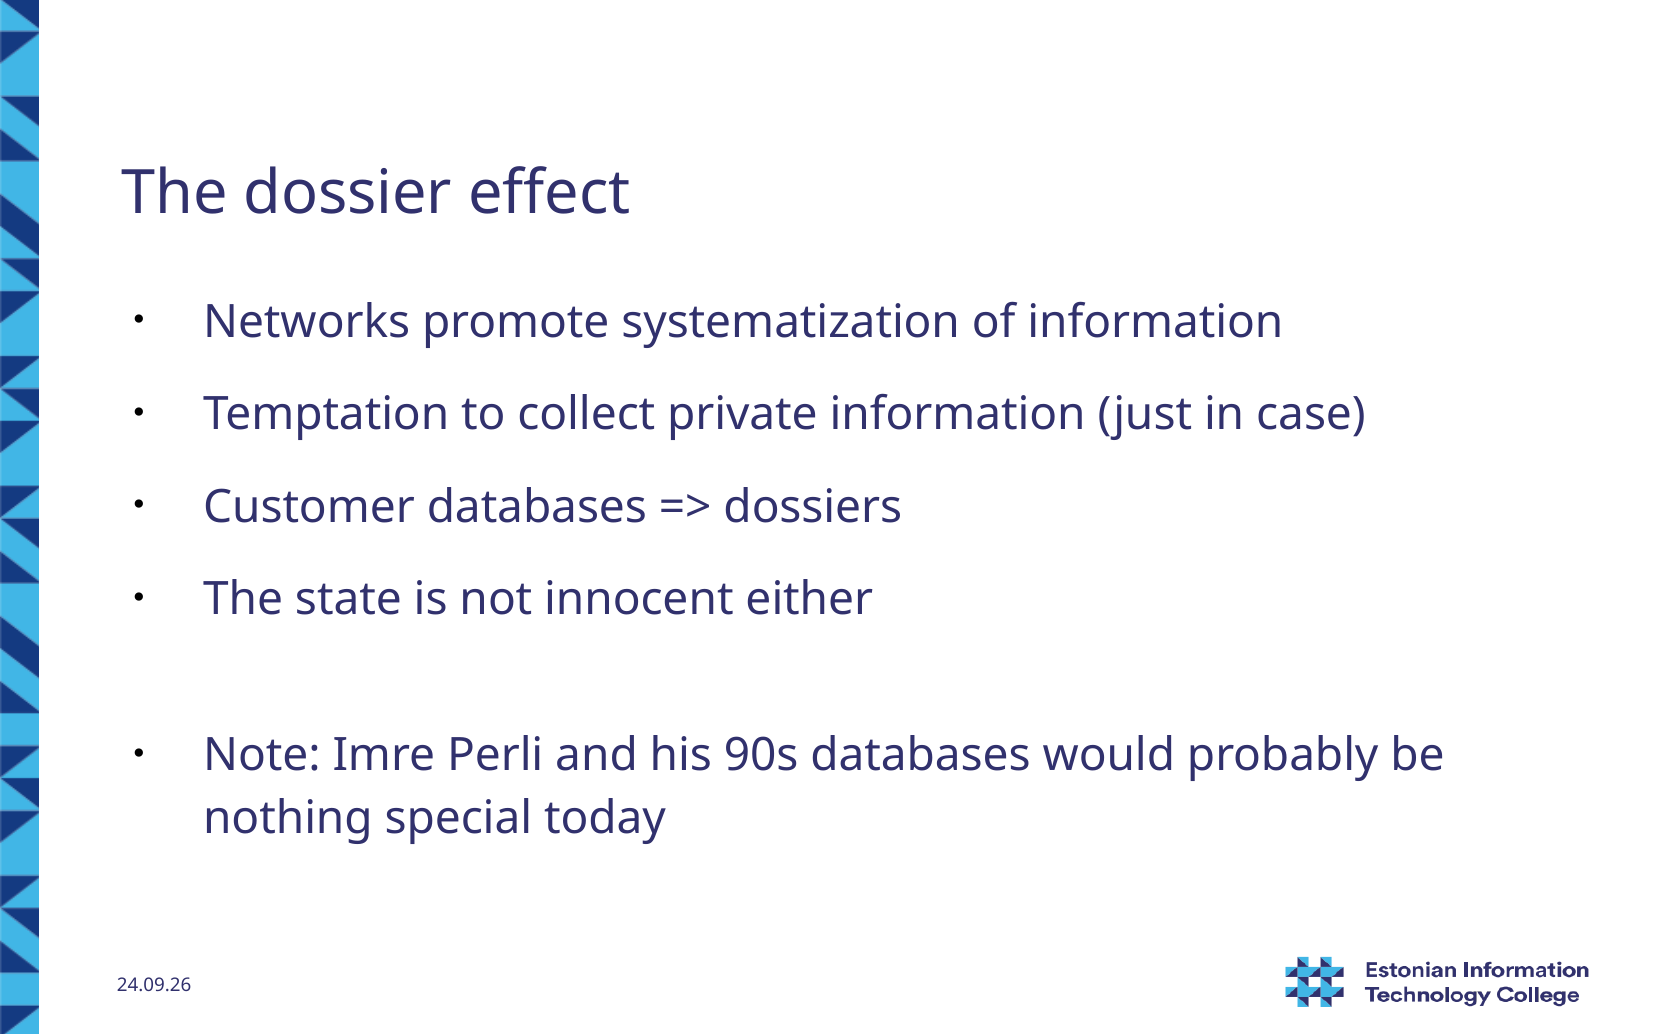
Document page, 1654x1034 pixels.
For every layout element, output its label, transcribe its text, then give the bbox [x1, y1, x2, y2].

title The dossier effect [121, 103, 1534, 276]
list Networks promote systematization of information Temptation to collect private information (just in case) Customer databases => dossiers The state is not innocent either Note: Imre Perli and his 90s databases would probably be nothing special today [121, 287, 1534, 939]
